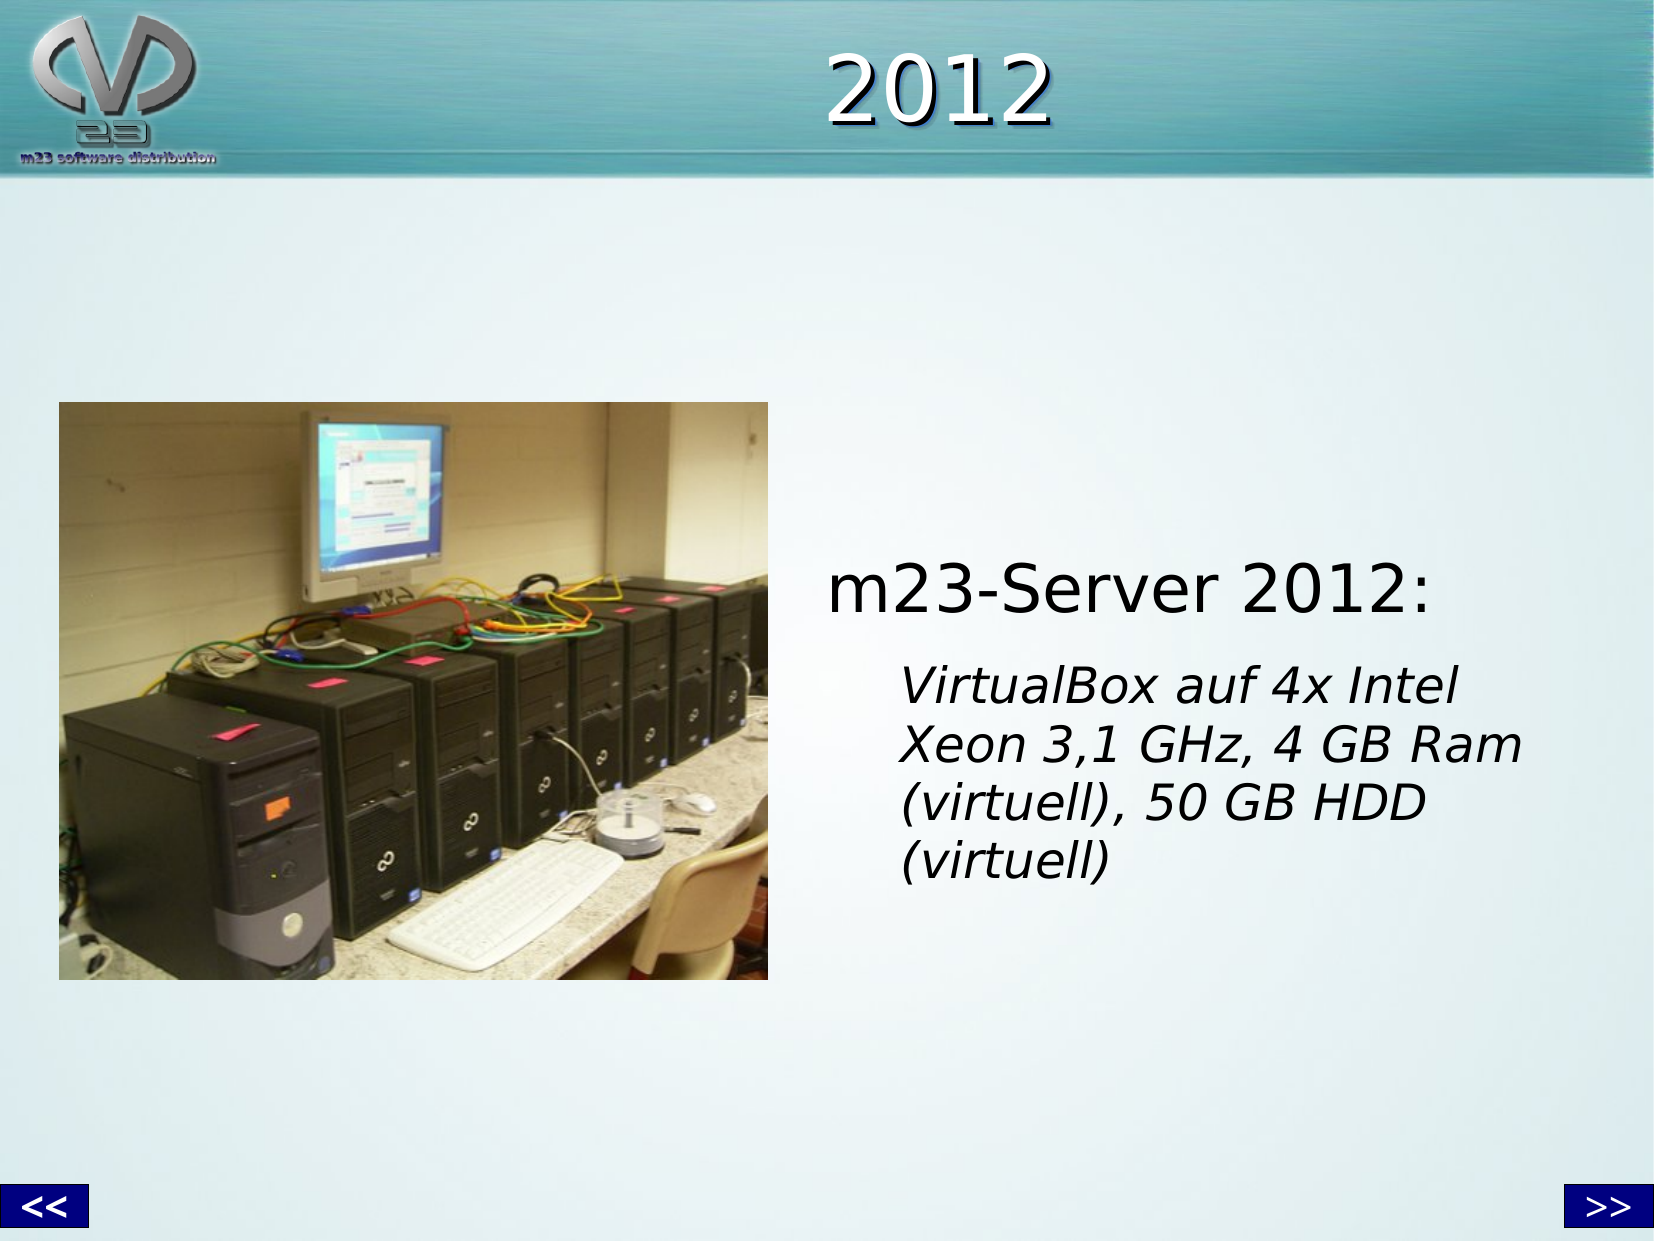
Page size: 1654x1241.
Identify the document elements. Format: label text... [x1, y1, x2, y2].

picture [0, 0, 1654, 1241]
title 2012 [224, 2, 1654, 178]
text_box m23-Server 2012: VirtualBox auf 4x Intel Xeon 3,1 GHz, 4 GB Ram (virtuell), 50 GB HDD (virtuell) [826, 549, 1583, 891]
